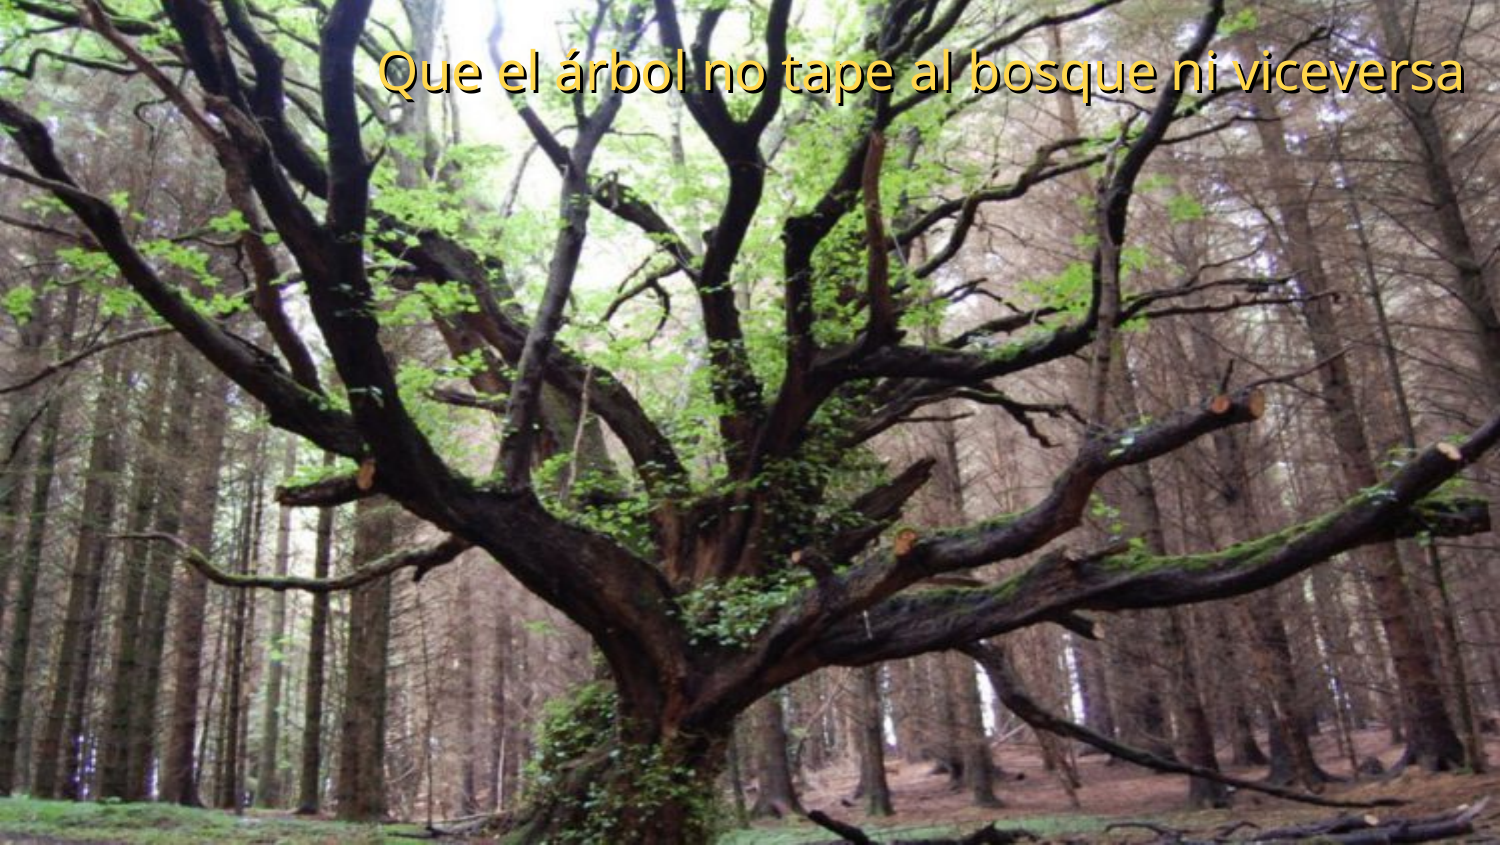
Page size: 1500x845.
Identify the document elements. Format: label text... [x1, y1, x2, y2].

title Que el árbol no tape al bosque ni viceversa [376, 32, 1500, 107]
picture [0, 0, 1500, 845]
